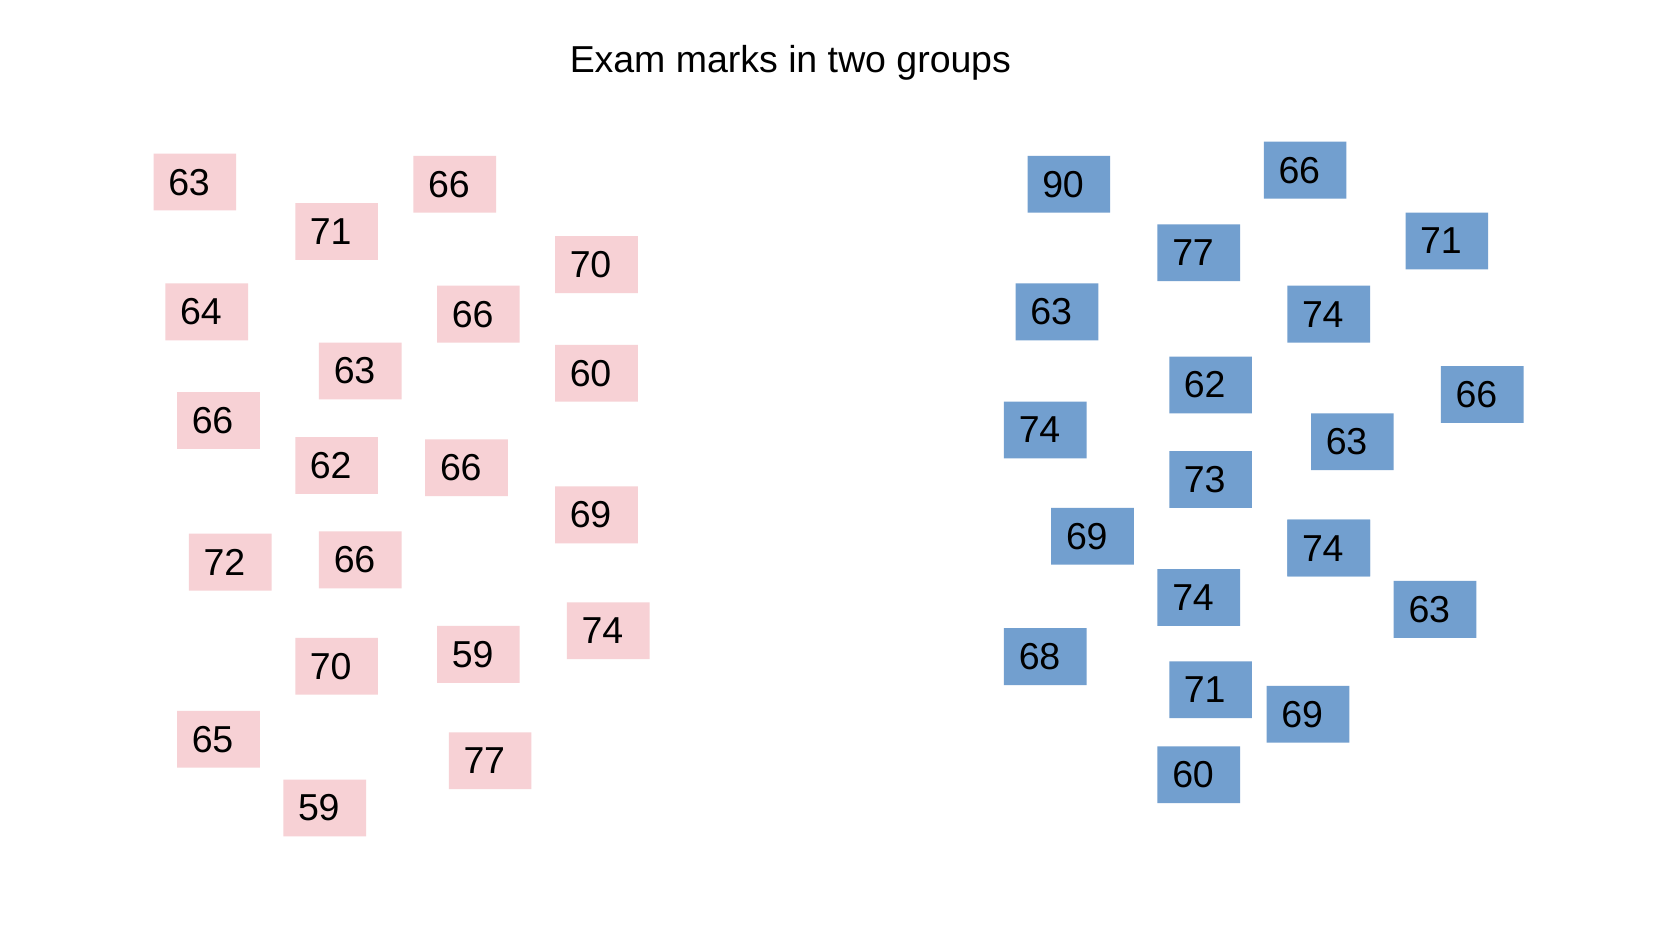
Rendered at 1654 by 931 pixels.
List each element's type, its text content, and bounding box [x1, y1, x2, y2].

text_box 71 [1405, 212, 1489, 270]
text_box 60 [1157, 746, 1241, 804]
text_box 68 [1003, 628, 1087, 686]
text_box 63 [1393, 580, 1477, 638]
text_box 69 [1051, 507, 1134, 565]
text_box 63 [318, 342, 402, 400]
text_box 69 [1266, 685, 1350, 743]
text_box 74 [1157, 569, 1241, 626]
text_box 73 [1169, 451, 1252, 508]
text_box 59 [437, 625, 520, 683]
text_box 74 [1003, 401, 1087, 459]
text_box 74 [1287, 519, 1371, 577]
text_box 70 [555, 236, 638, 294]
text_box 77 [1157, 224, 1241, 282]
text_box 71 [1169, 661, 1252, 719]
text_box 70 [295, 637, 378, 695]
text_box 62 [295, 437, 378, 494]
text_box 90 [1027, 155, 1111, 213]
text_box 66 [437, 285, 520, 343]
text_box 66 [425, 439, 508, 497]
text_box 66 [413, 155, 497, 213]
text_box 69 [555, 486, 638, 544]
text_box Exam marks in two groups [555, 31, 1087, 88]
text_box 60 [555, 344, 638, 402]
text_box 63 [1311, 413, 1394, 471]
text_box 66 [177, 392, 260, 449]
text_box 74 [1287, 285, 1371, 343]
text_box 72 [188, 533, 272, 591]
text_box 62 [1169, 356, 1252, 414]
text_box 63 [1015, 283, 1099, 341]
text_box 66 [1263, 141, 1347, 199]
text_box 66 [1440, 366, 1524, 423]
text_box 63 [153, 153, 237, 211]
text_box 77 [448, 732, 532, 790]
text_box 71 [295, 203, 378, 260]
text_box 74 [566, 602, 650, 660]
text_box 65 [177, 710, 260, 768]
text_box 59 [283, 779, 367, 837]
text_box 66 [318, 531, 402, 589]
text_box 64 [165, 283, 249, 341]
